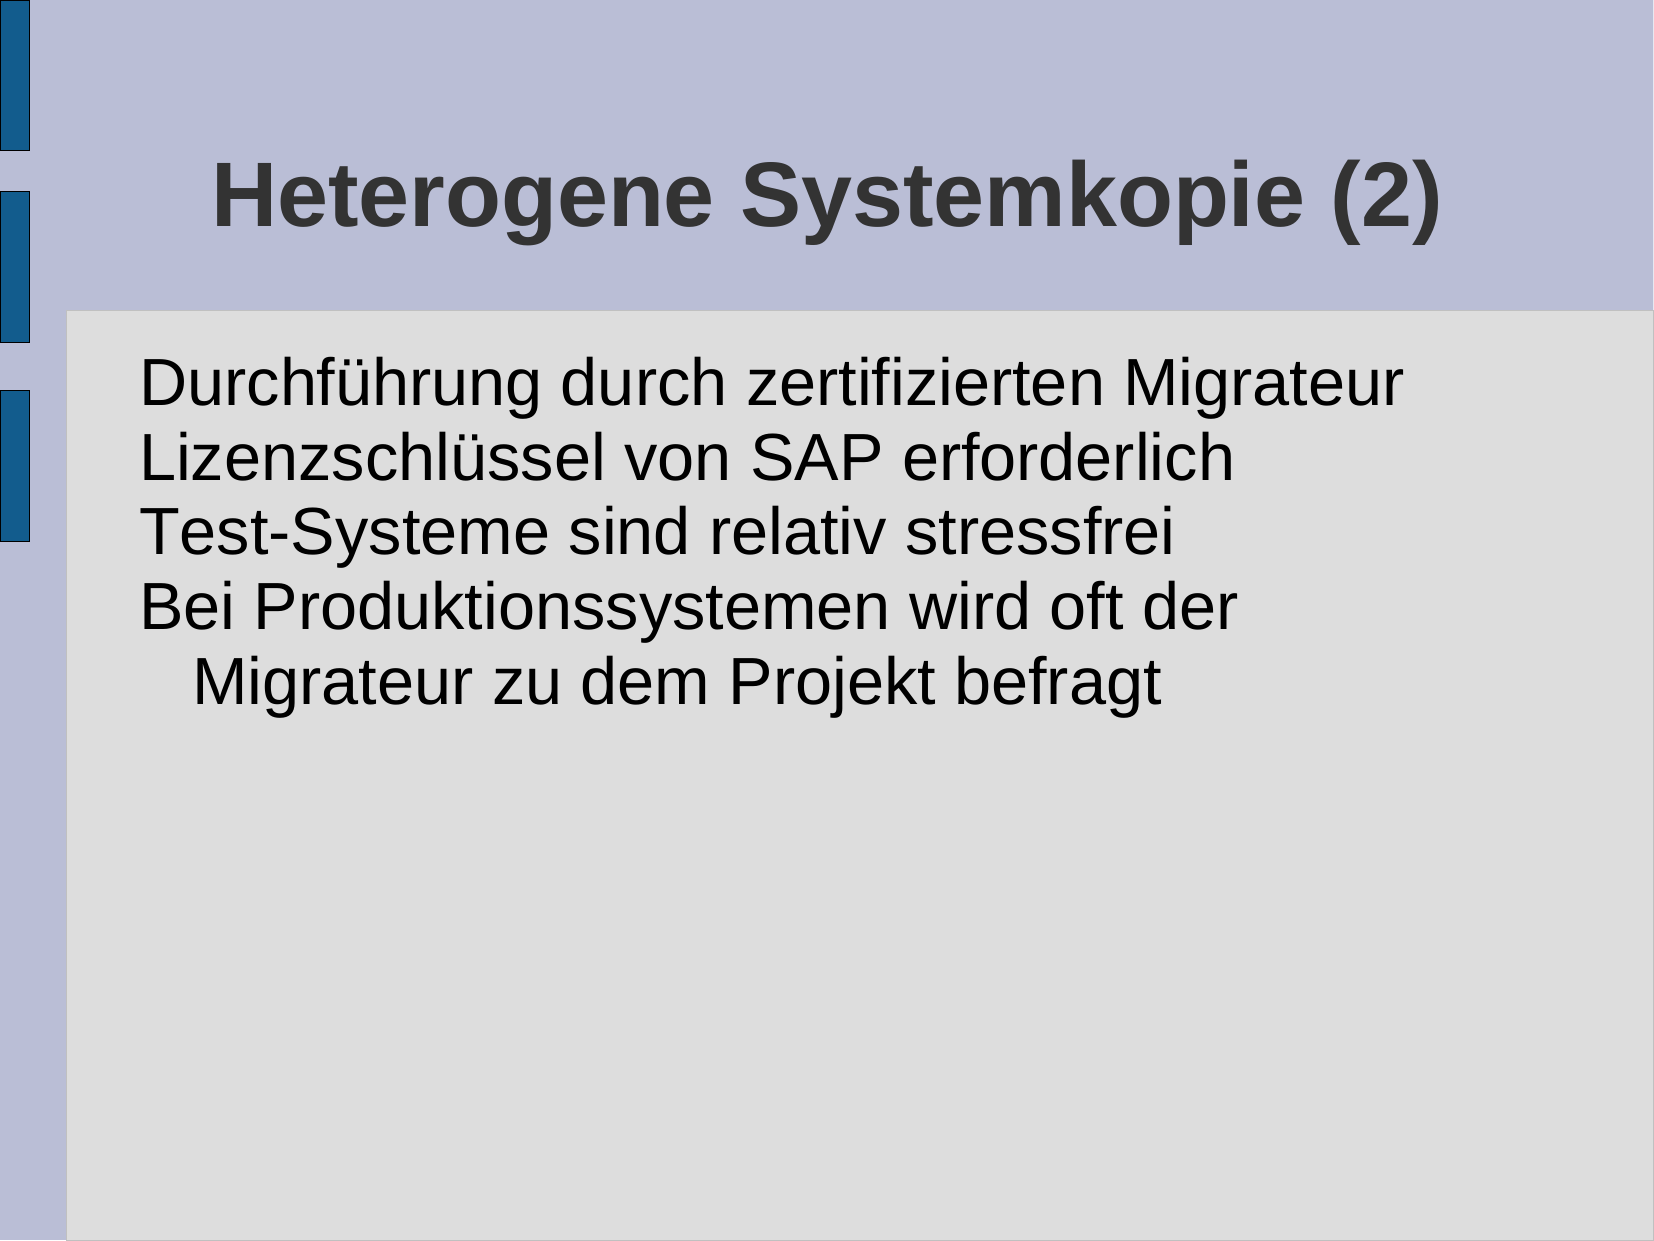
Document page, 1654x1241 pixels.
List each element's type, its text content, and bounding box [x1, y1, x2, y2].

list Durchführung durch zertifizierten Migrateur Lizenzschlüssel von SAP erforderlich Test-Systeme sind relativ stressfrei Bei Produktionssystemen wird oft der Migrateur zu dem Projekt befragt [121, 344, 1534, 1127]
title Heterogene Systemkopie (2) [121, 91, 1534, 299]
